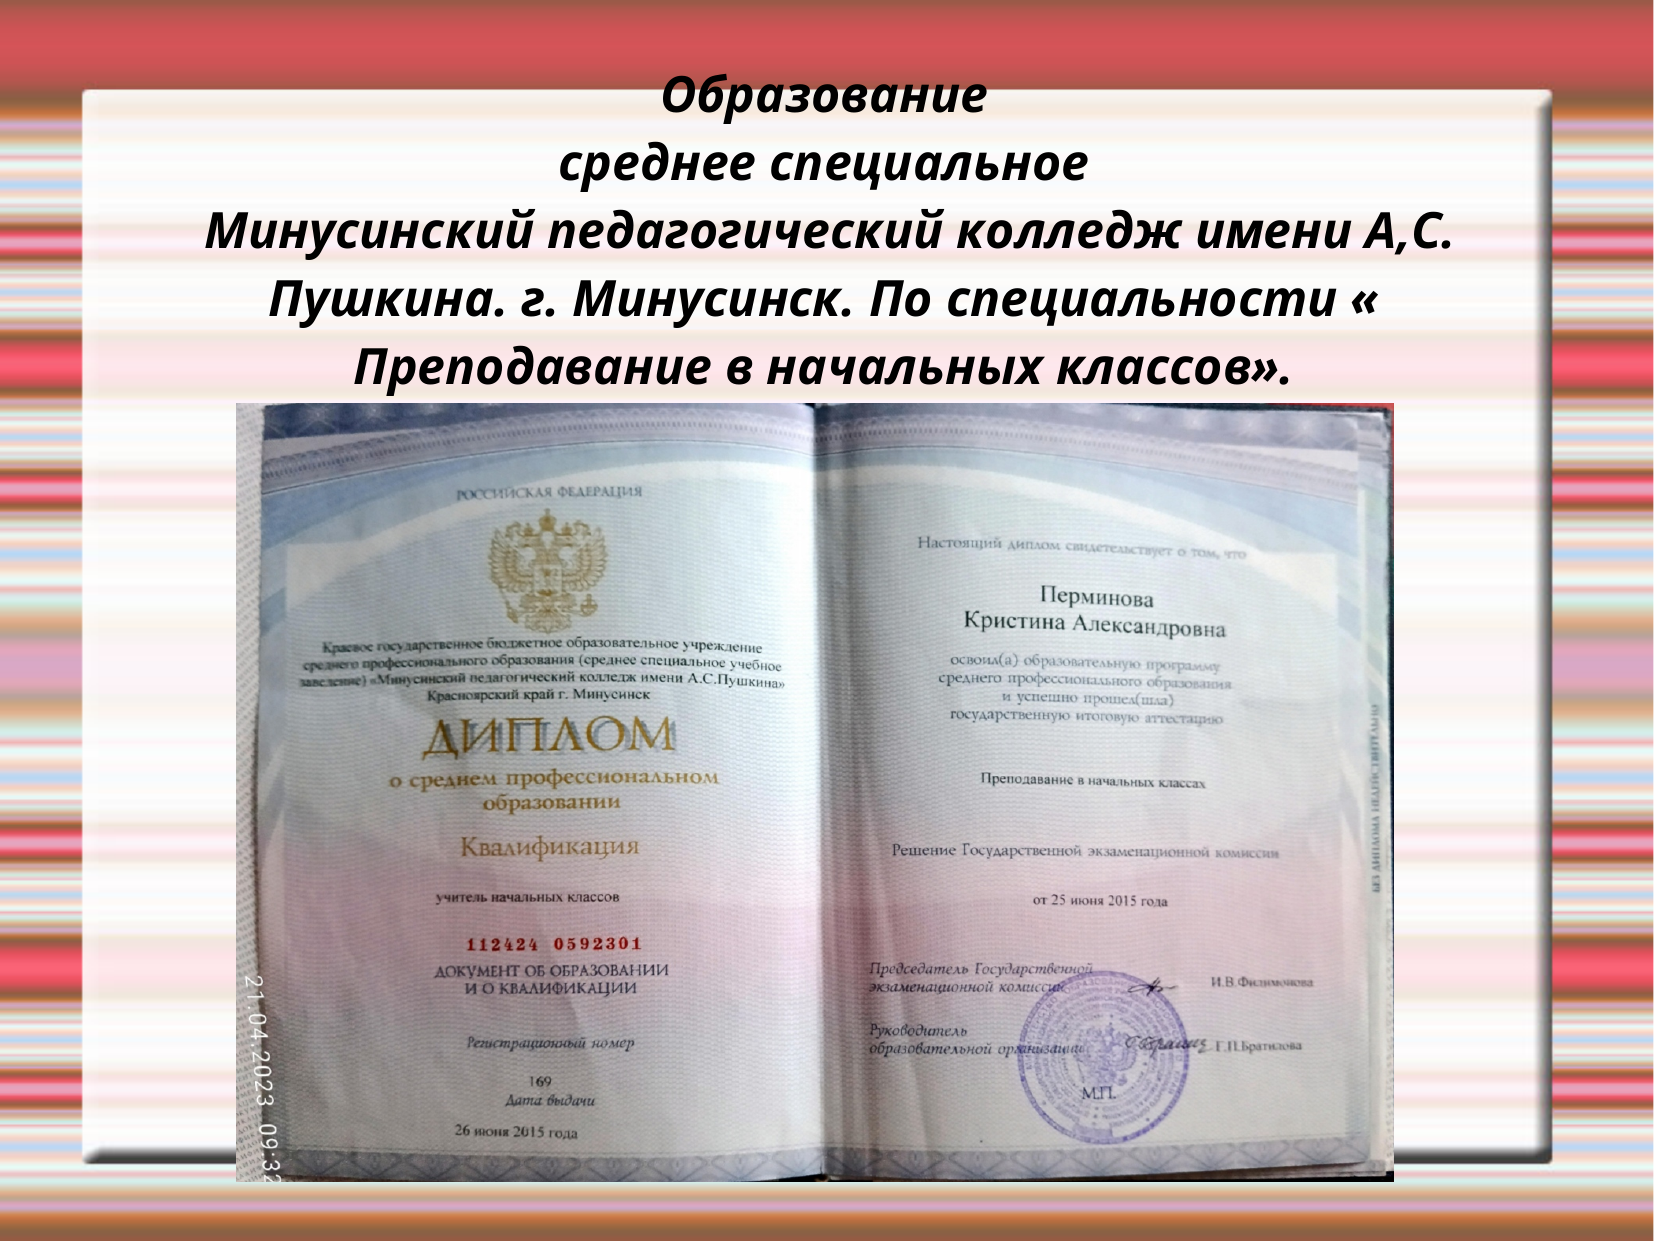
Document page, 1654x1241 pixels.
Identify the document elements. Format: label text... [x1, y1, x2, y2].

title Образование среднее специальное Минусинский педагогический колледж имени А,С. Пушкина. г. Минусинск. По специальности « Преподавание в начальных классов». [118, 81, 1531, 434]
picture [0, 0, 1654, 1241]
